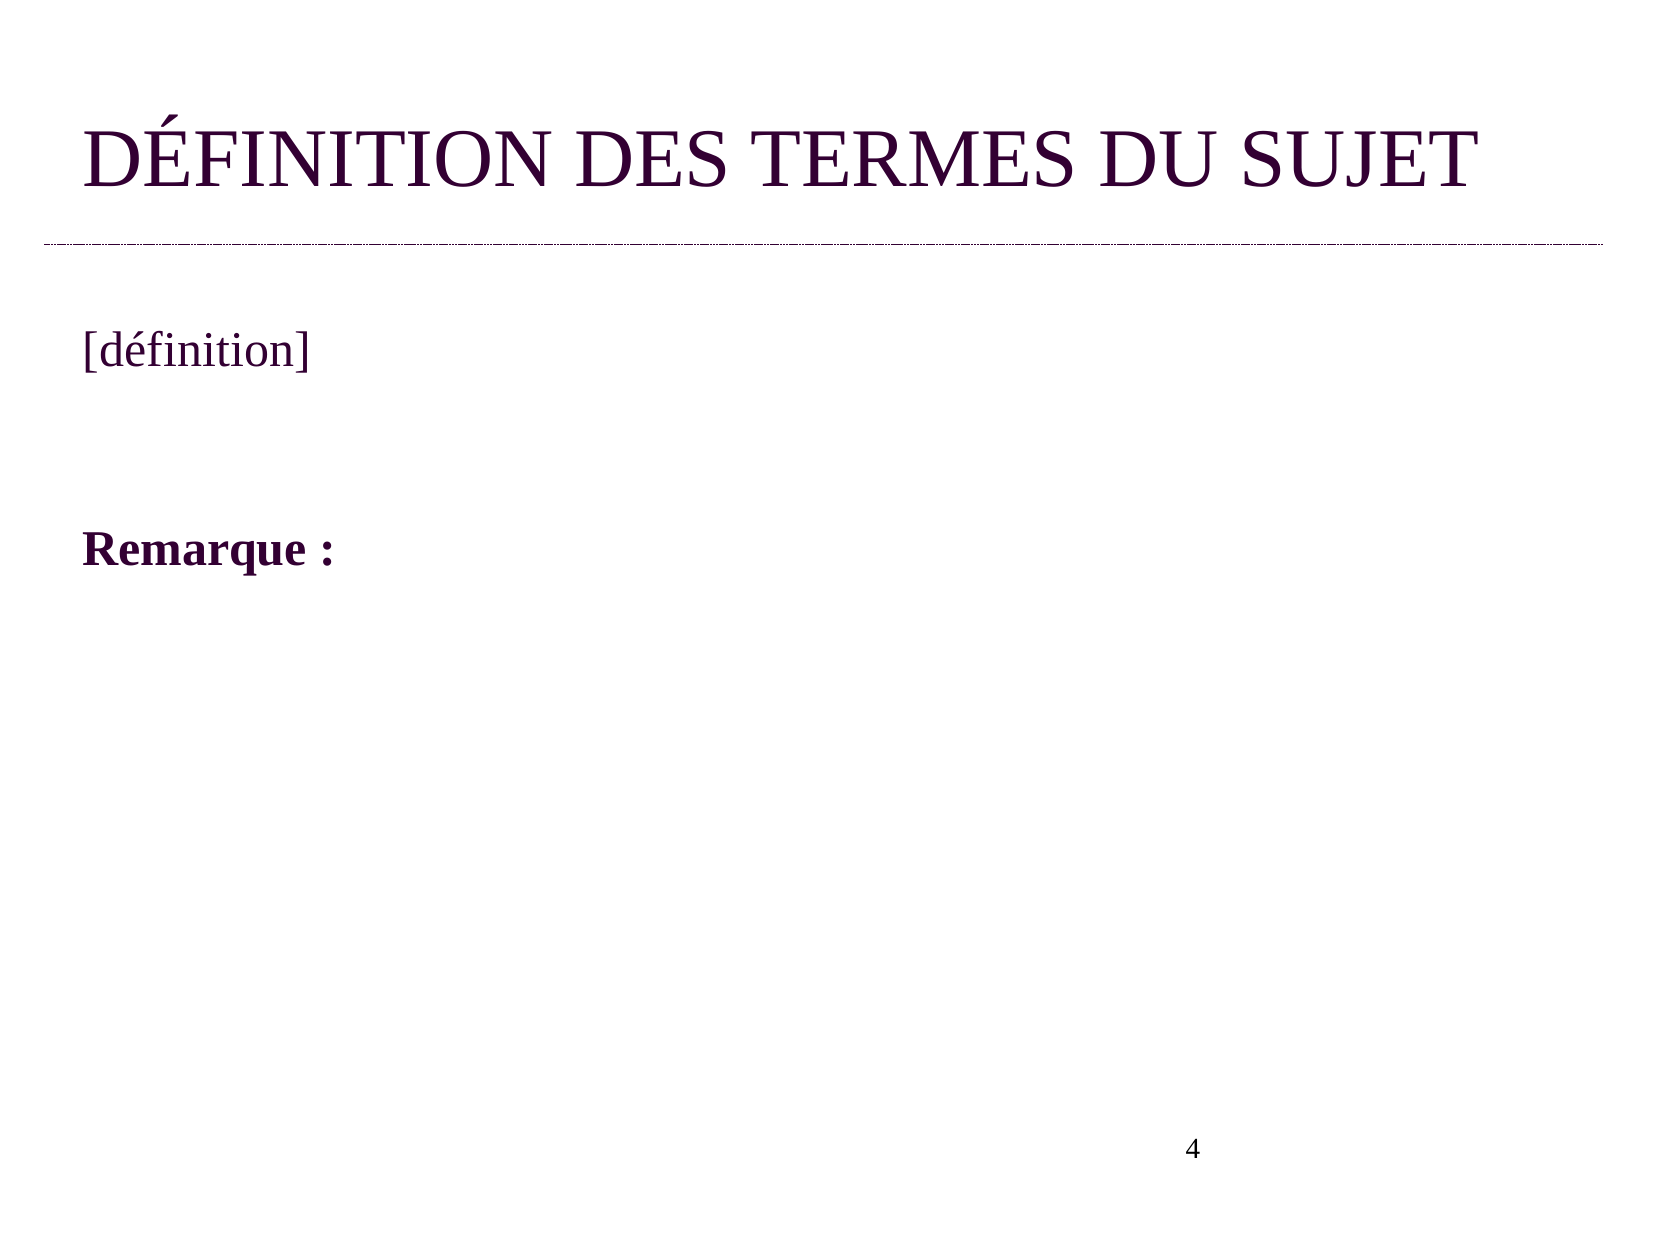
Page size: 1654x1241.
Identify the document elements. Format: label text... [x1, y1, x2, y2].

subtitle [définition] Remarque : [82, 290, 1595, 603]
title DÉFINITION DES TERMES DU SUJET [82, 49, 1571, 257]
text_box [1185, 1129, 1571, 1216]
